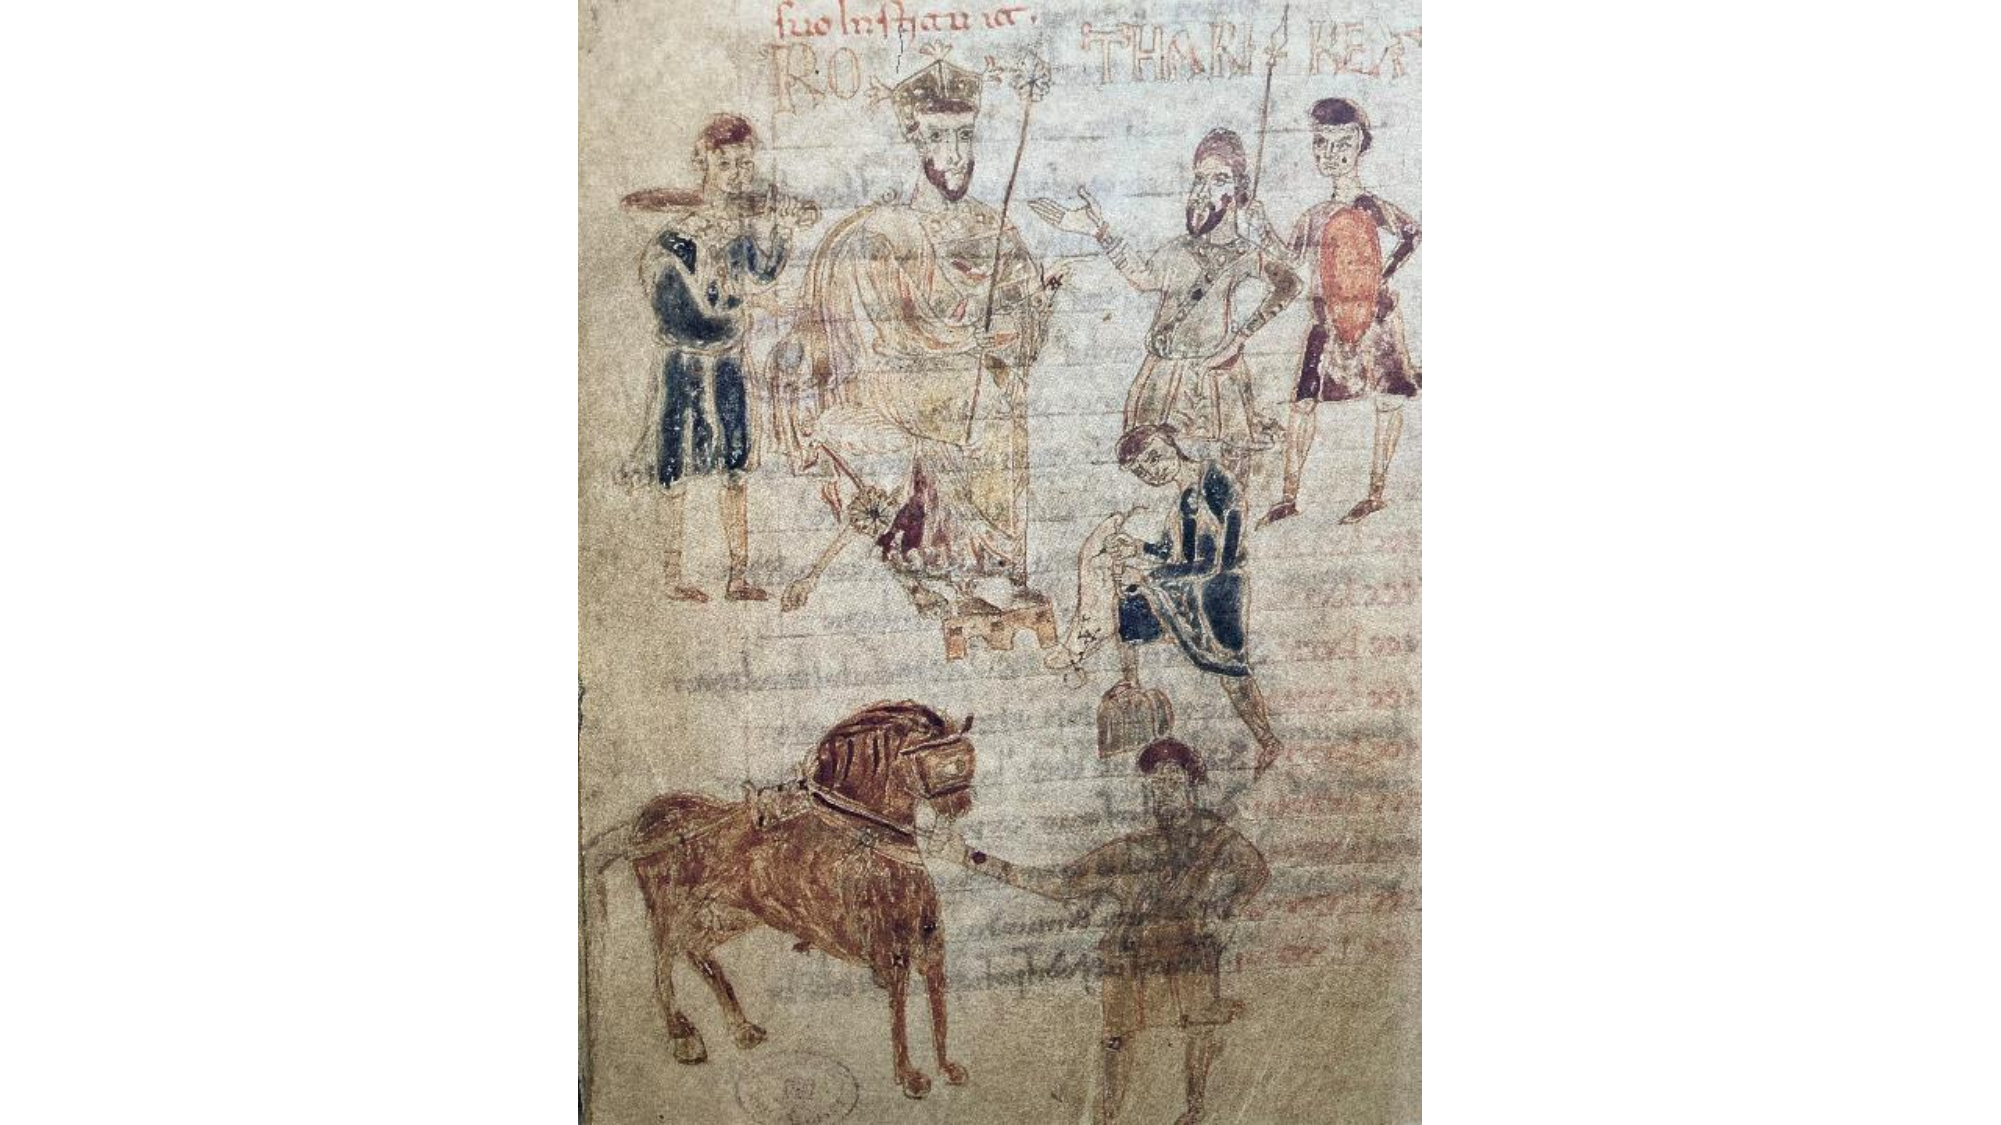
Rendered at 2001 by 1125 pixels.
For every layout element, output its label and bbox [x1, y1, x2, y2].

picture [578, 0, 1422, 1125]
